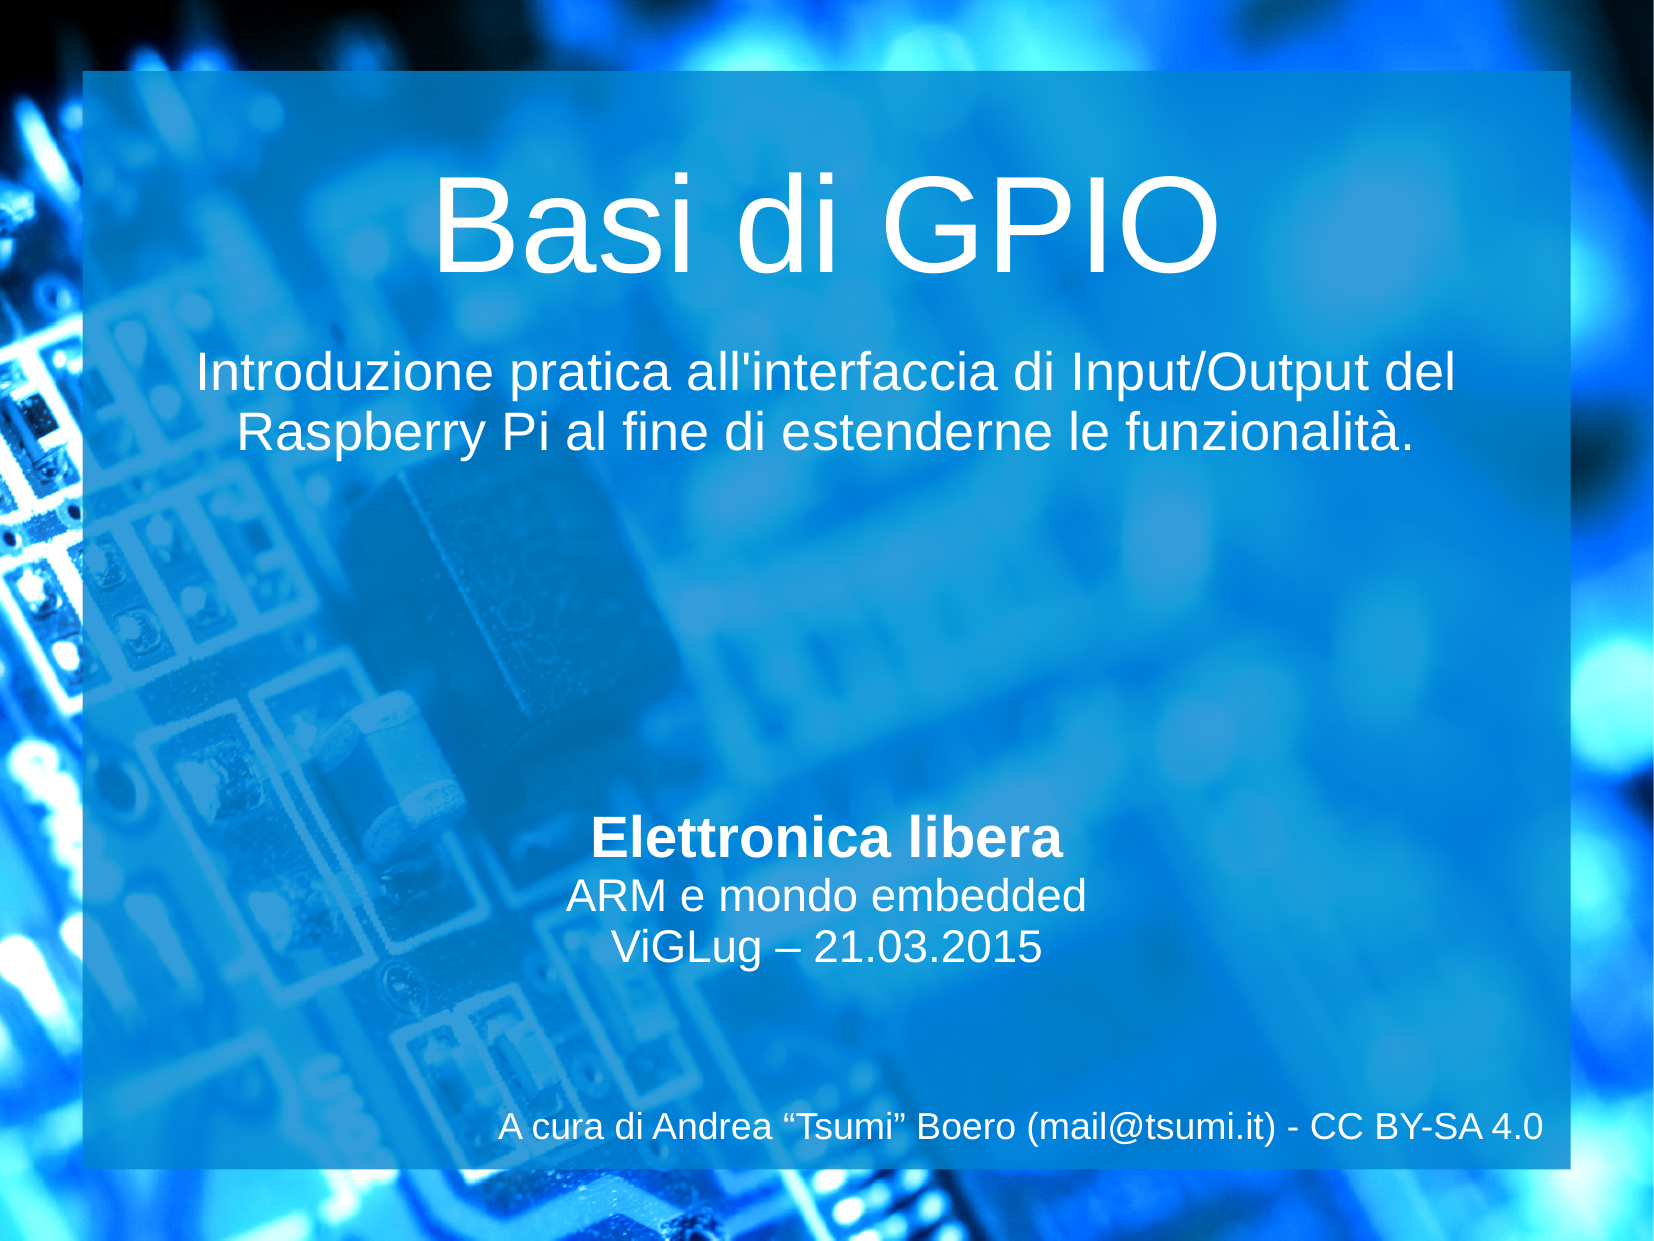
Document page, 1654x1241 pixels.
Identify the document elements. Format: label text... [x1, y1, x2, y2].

text_box [82, 491, 1571, 797]
text_box A cura di Andrea “Tsumi” Boero (mail@tsumi.it) - CC BY-SA 4.0 [141, 1098, 1560, 1156]
picture [0, 0, 1654, 1241]
text_box [82, 980, 1571, 1170]
text_box Basi di GPIO [82, 70, 1571, 312]
text_box Introduzione pratica all'interfaccia di Input/Output del Raspberry Pi al fine di estenderne le funzionalità. [82, 312, 1571, 491]
text_box Elettronica libera ARM e mondo embedded ViGLug – 21.03.2015 [82, 797, 1571, 980]
